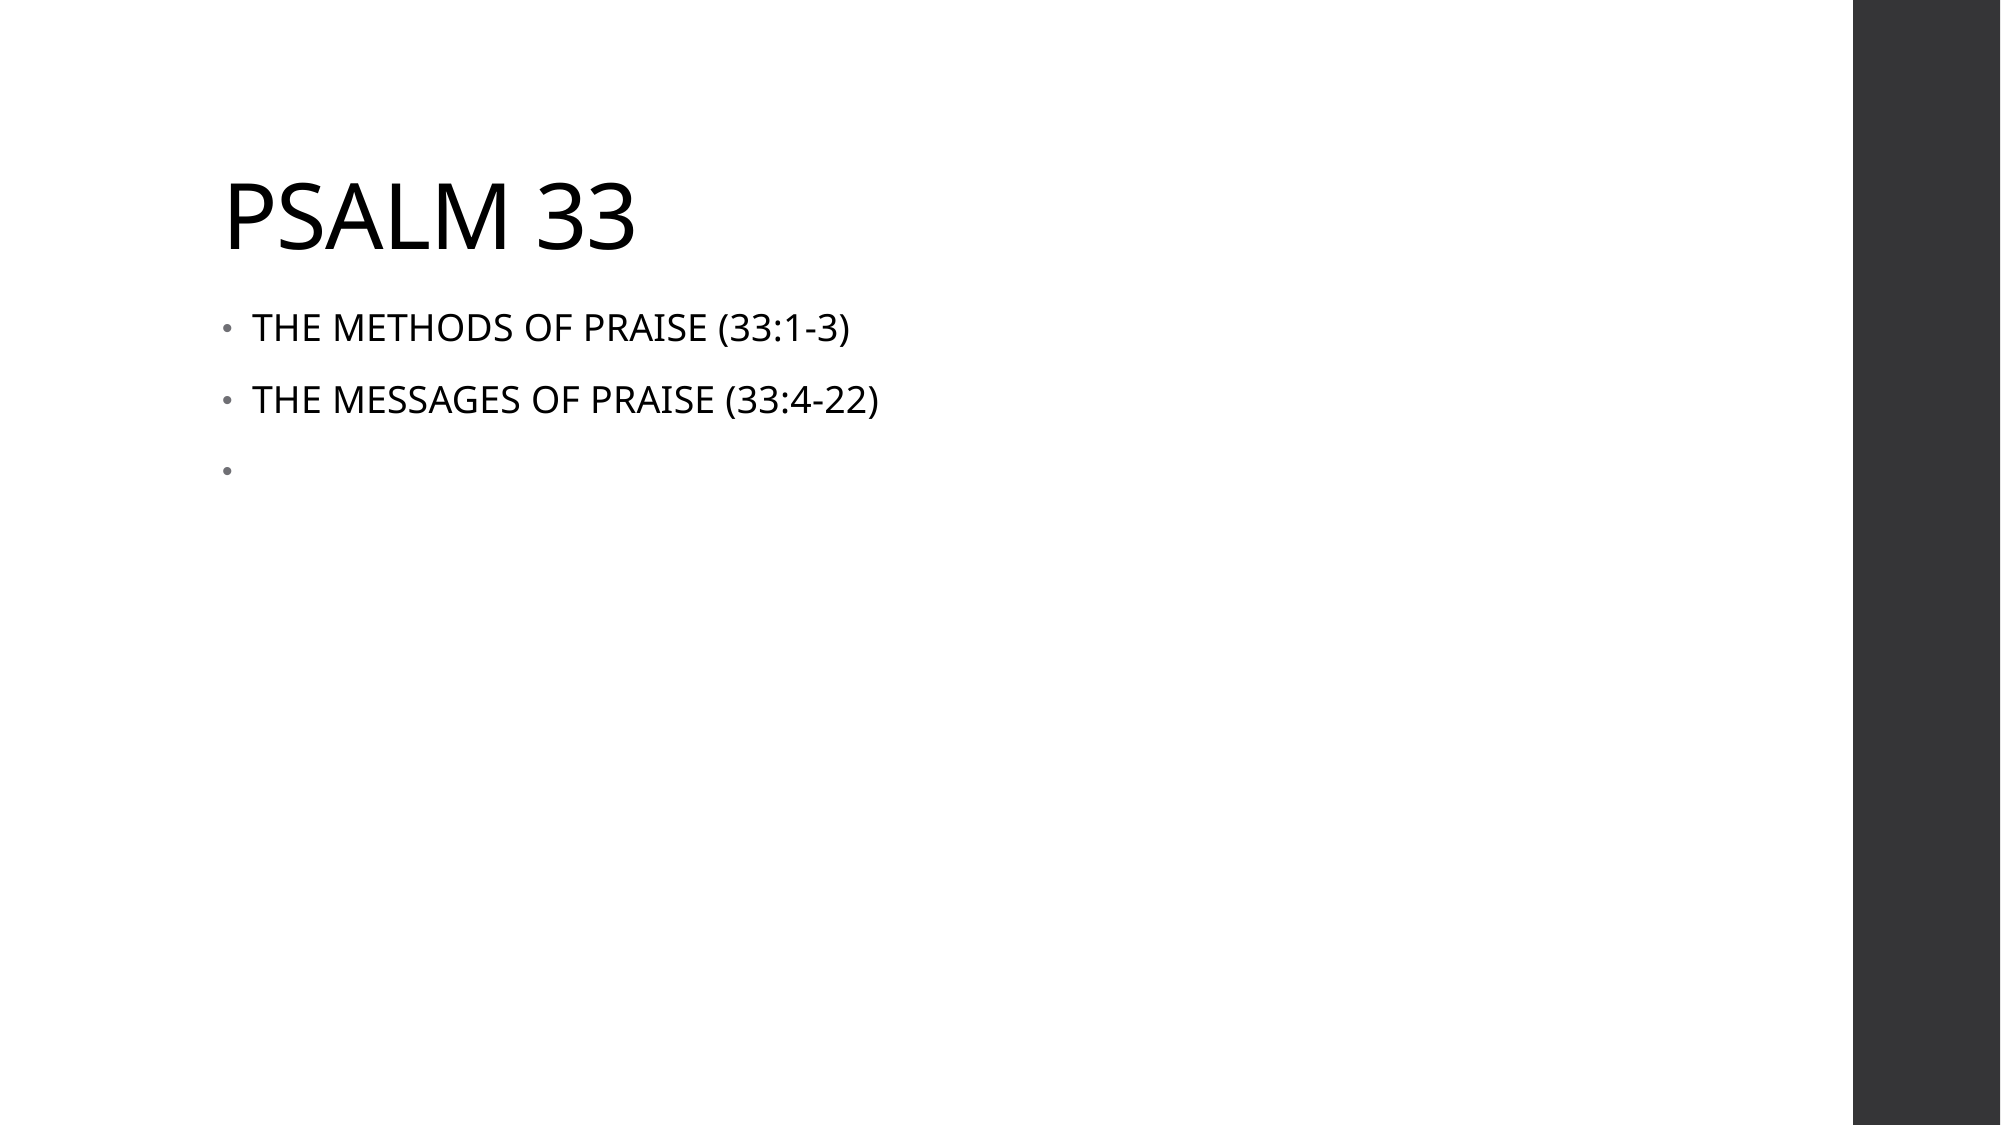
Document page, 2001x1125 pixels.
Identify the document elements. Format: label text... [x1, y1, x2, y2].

title PSALM 33 [206, 60, 1797, 278]
list THE METHODS OF PRAISE (33:1-3) THE MESSAGES OF PRAISE (33:4-22) [206, 299, 1617, 1014]
